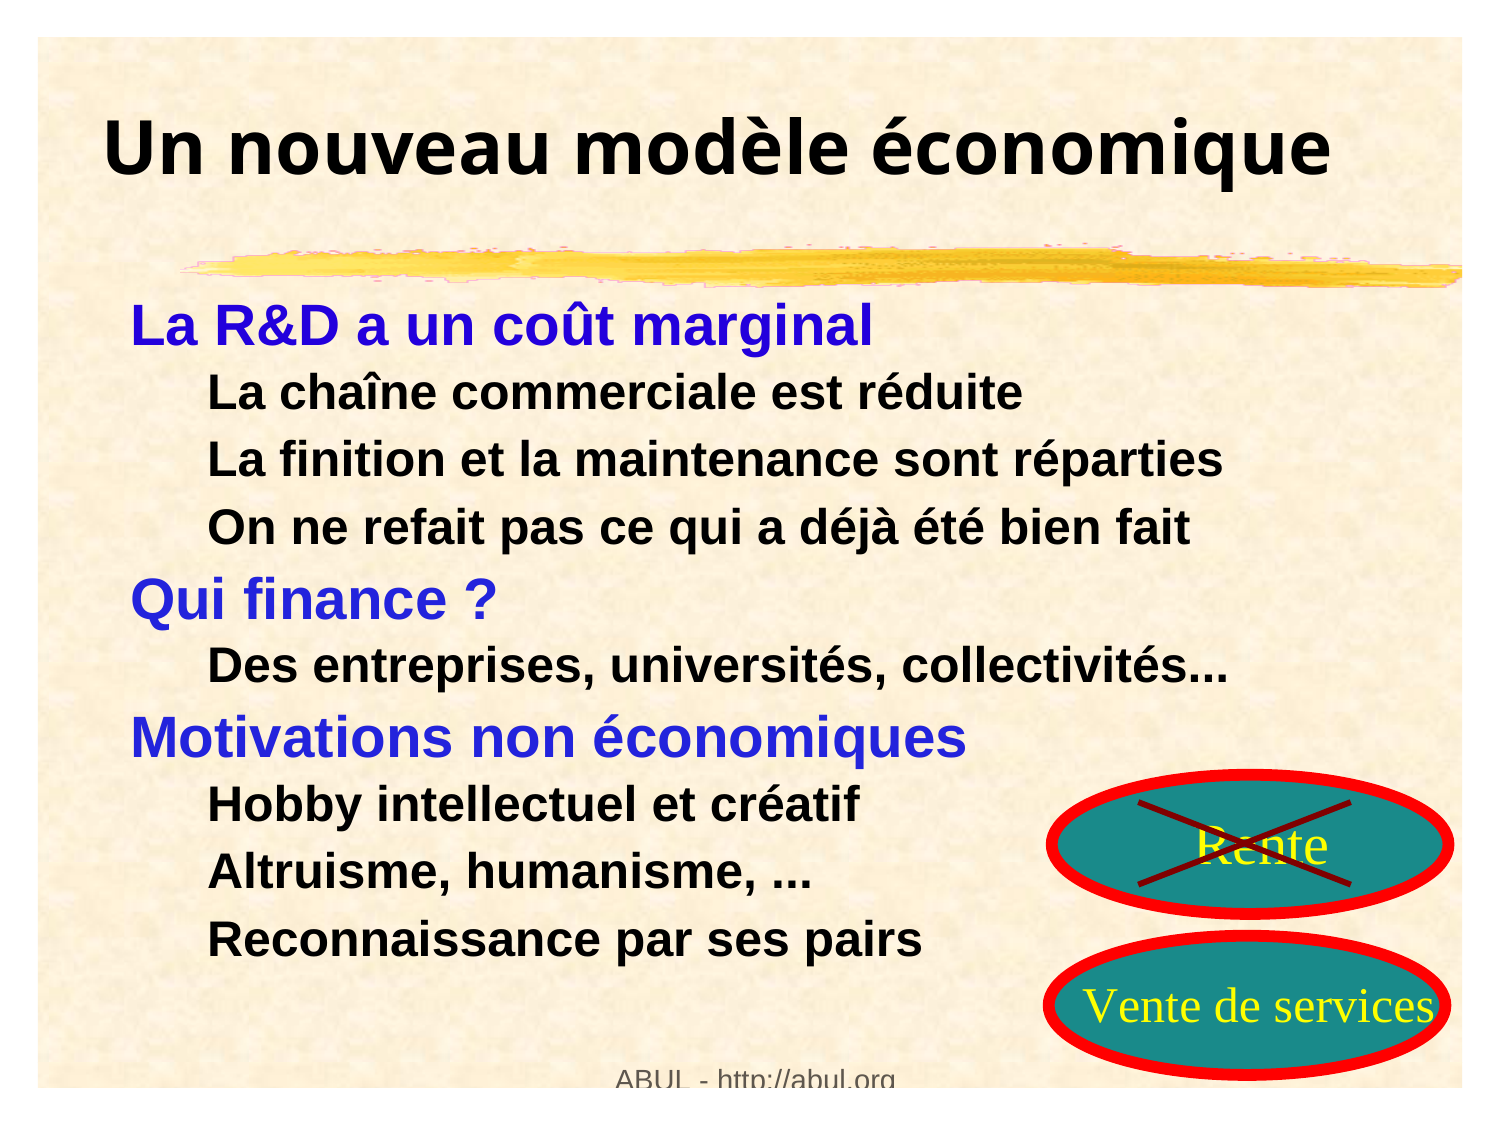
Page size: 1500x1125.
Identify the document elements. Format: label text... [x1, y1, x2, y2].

list La R&D a un coût marginal La chaîne commerciale est réduite La finition et la maintenance sont réparties On ne refait pas ce qui a déjà été bien fait Qui finance ? Des entreprises, universités, collectivités... Motivations non économiques Hobby intellectuel et créatif Altruisme, humanisme, ... Reconnaissance par ses pairs [97, 285, 1372, 1067]
picture [618, 1084, 630, 1088]
picture [883, 1076, 891, 1088]
picture [620, 1073, 627, 1082]
picture [794, 1082, 801, 1088]
picture [639, 1072, 648, 1078]
text_box Rente [1372, 789, 1449, 900]
picture [738, 1076, 743, 1088]
title Un nouveau modèle économique [101, 39, 1463, 253]
picture [722, 1076, 729, 1088]
picture [858, 1076, 866, 1088]
text_box Vente de services [1048, 935, 1446, 1075]
picture [639, 1081, 649, 1088]
picture [754, 1076, 761, 1088]
picture [811, 1076, 818, 1088]
picture [37, 37, 1463, 1088]
